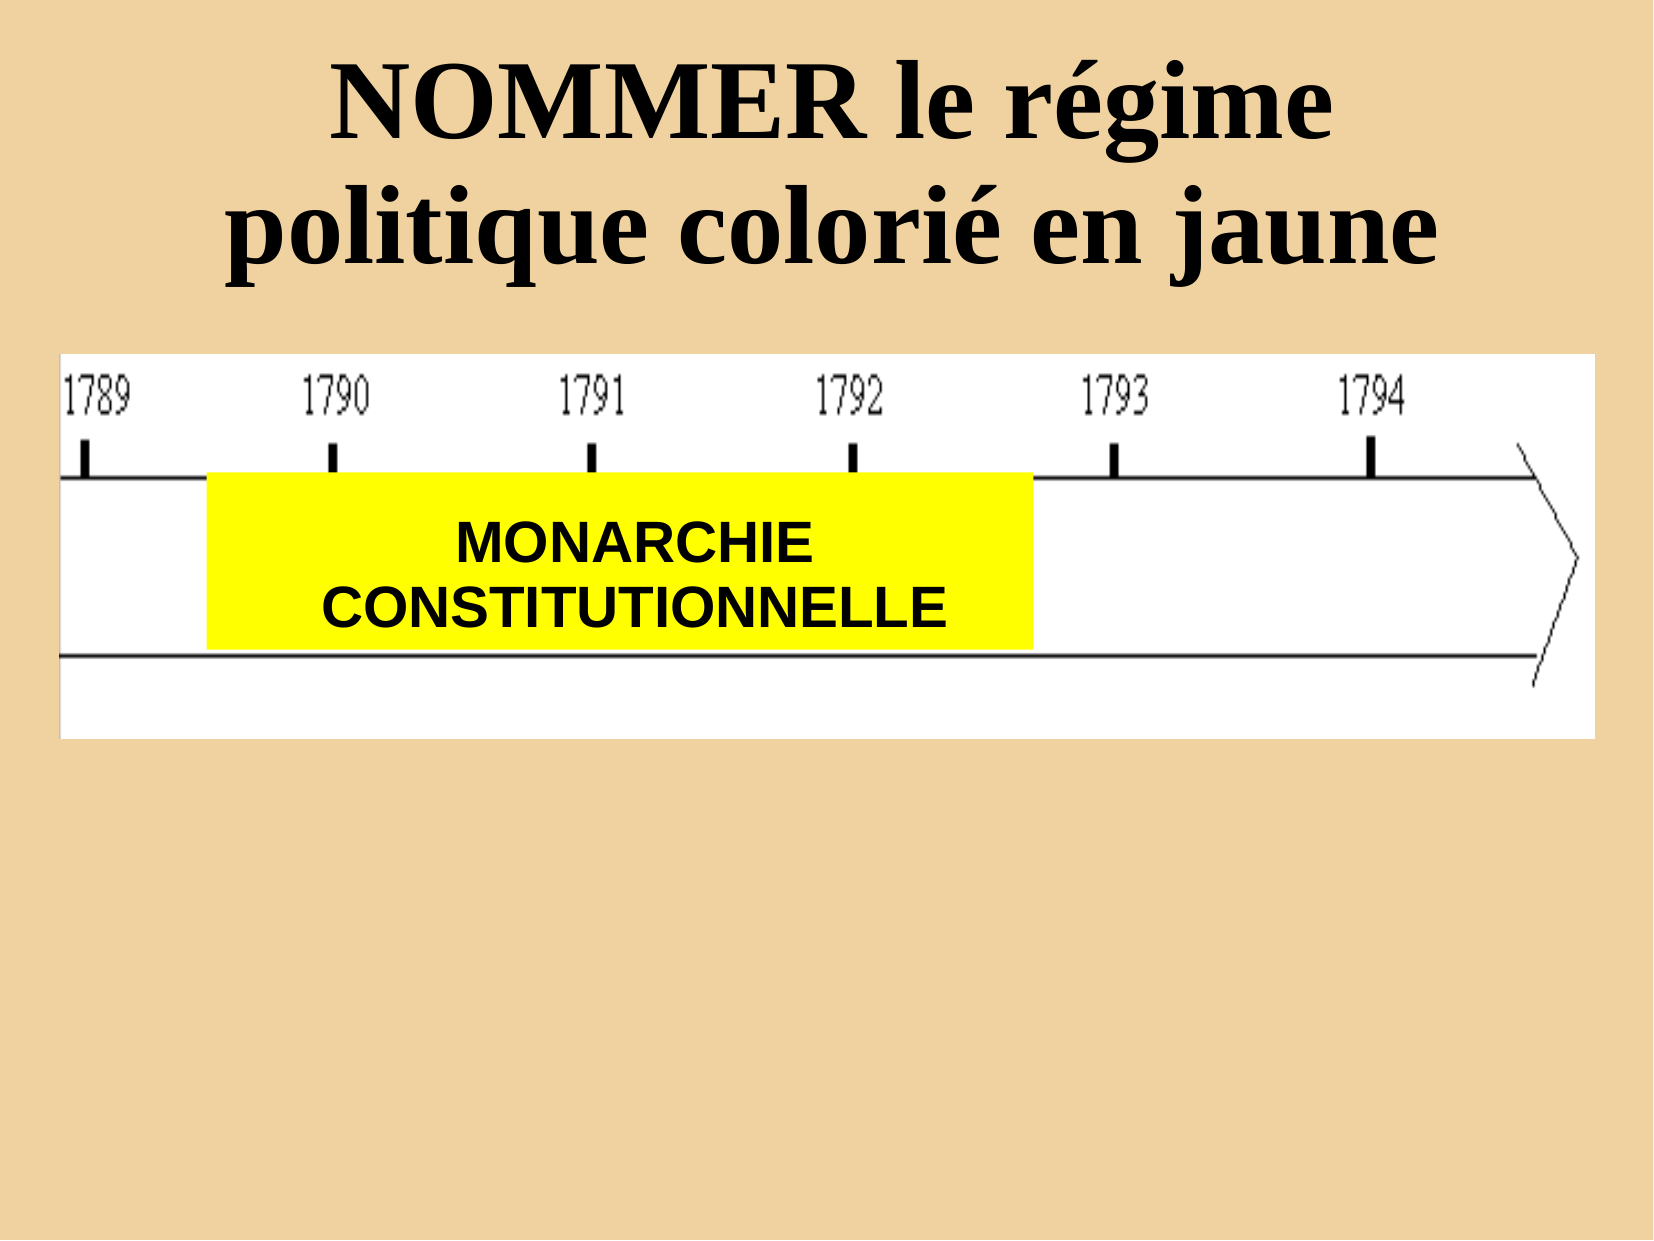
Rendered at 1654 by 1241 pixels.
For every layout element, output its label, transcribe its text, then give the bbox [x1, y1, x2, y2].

title NOMMER le régime politique colorié en jaune [129, 30, 1536, 296]
picture [59, 354, 1595, 739]
text_box MONARCHIE CONSTITUTIONNELLE [265, 501, 1004, 680]
text_box [206, 472, 1034, 650]
